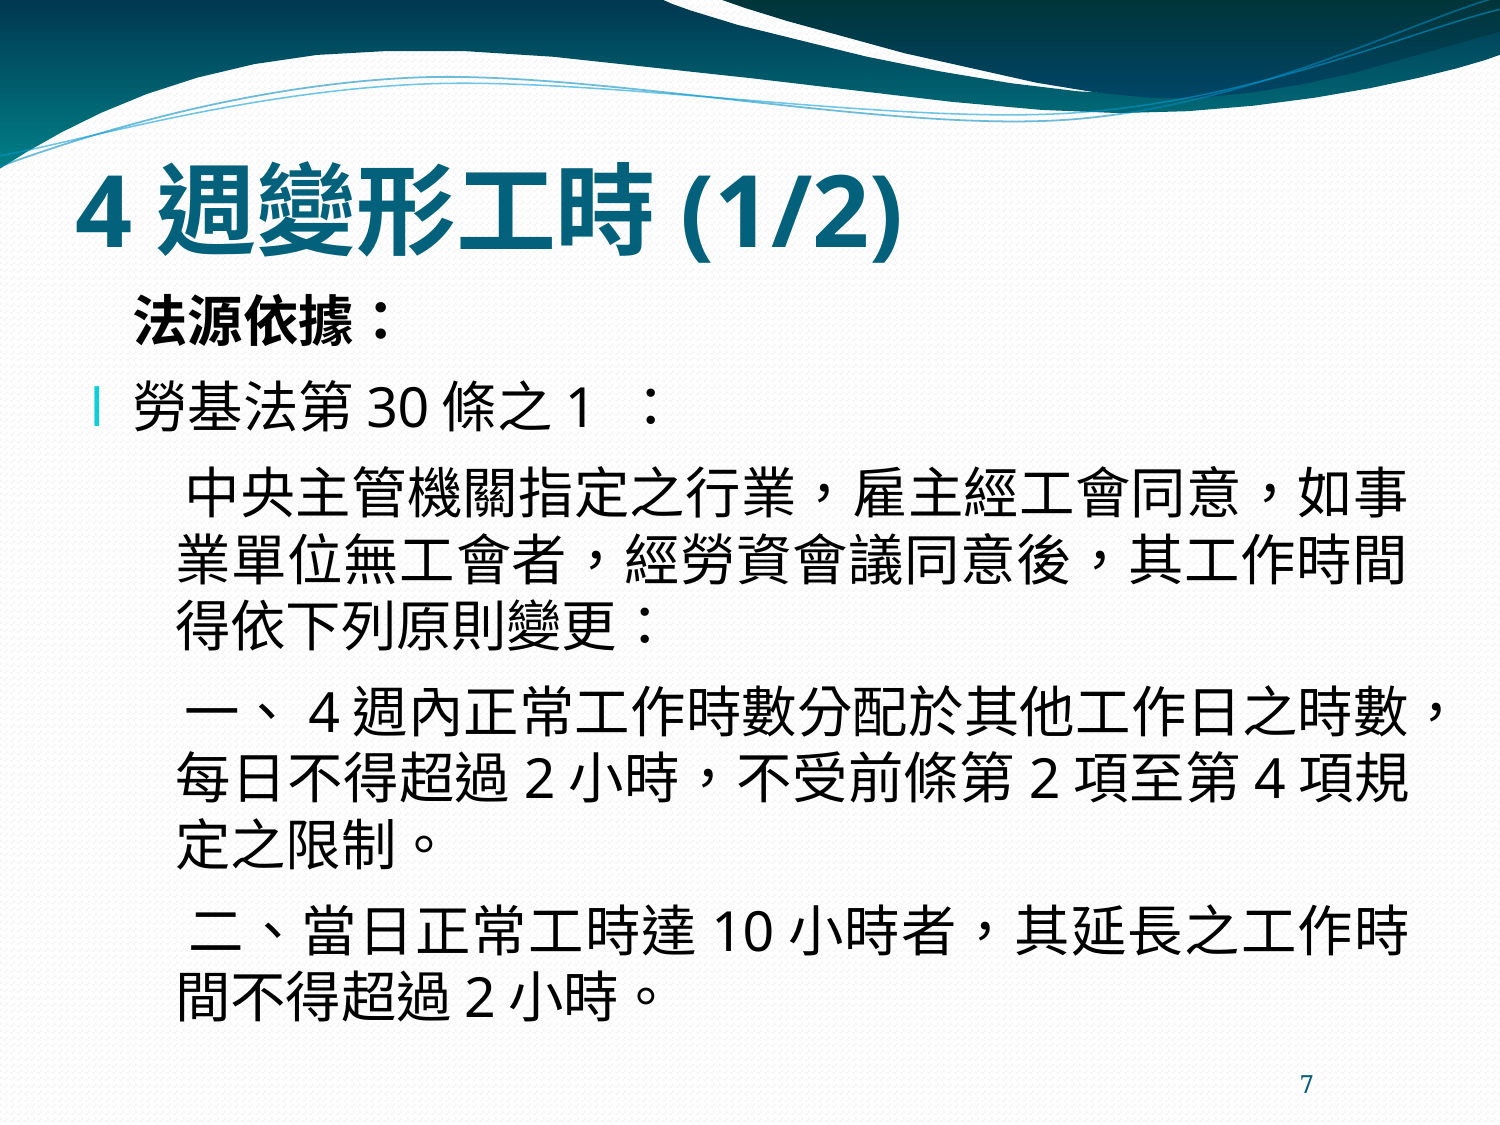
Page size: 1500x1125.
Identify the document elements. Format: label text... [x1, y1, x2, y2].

title 4週變形工時(1/2) [75, 78, 1426, 268]
text_box [1299, 1042, 1426, 1103]
list 法源依據： 勞基法第30條之1 ： 中央主管機關指定之行業，雇主經工會同意，如事業單位無工會者，經勞資會議同意後，其工作時間得依下列原則變更： 一、4週內正常工作時數分配於其他工作日之時數，每日不得超過2小時，不受前條第2項至第4項規定之限制。 二、當日正常工時達10小時者，其延長之工作時間不得超過2小時。 [75, 278, 1426, 1038]
